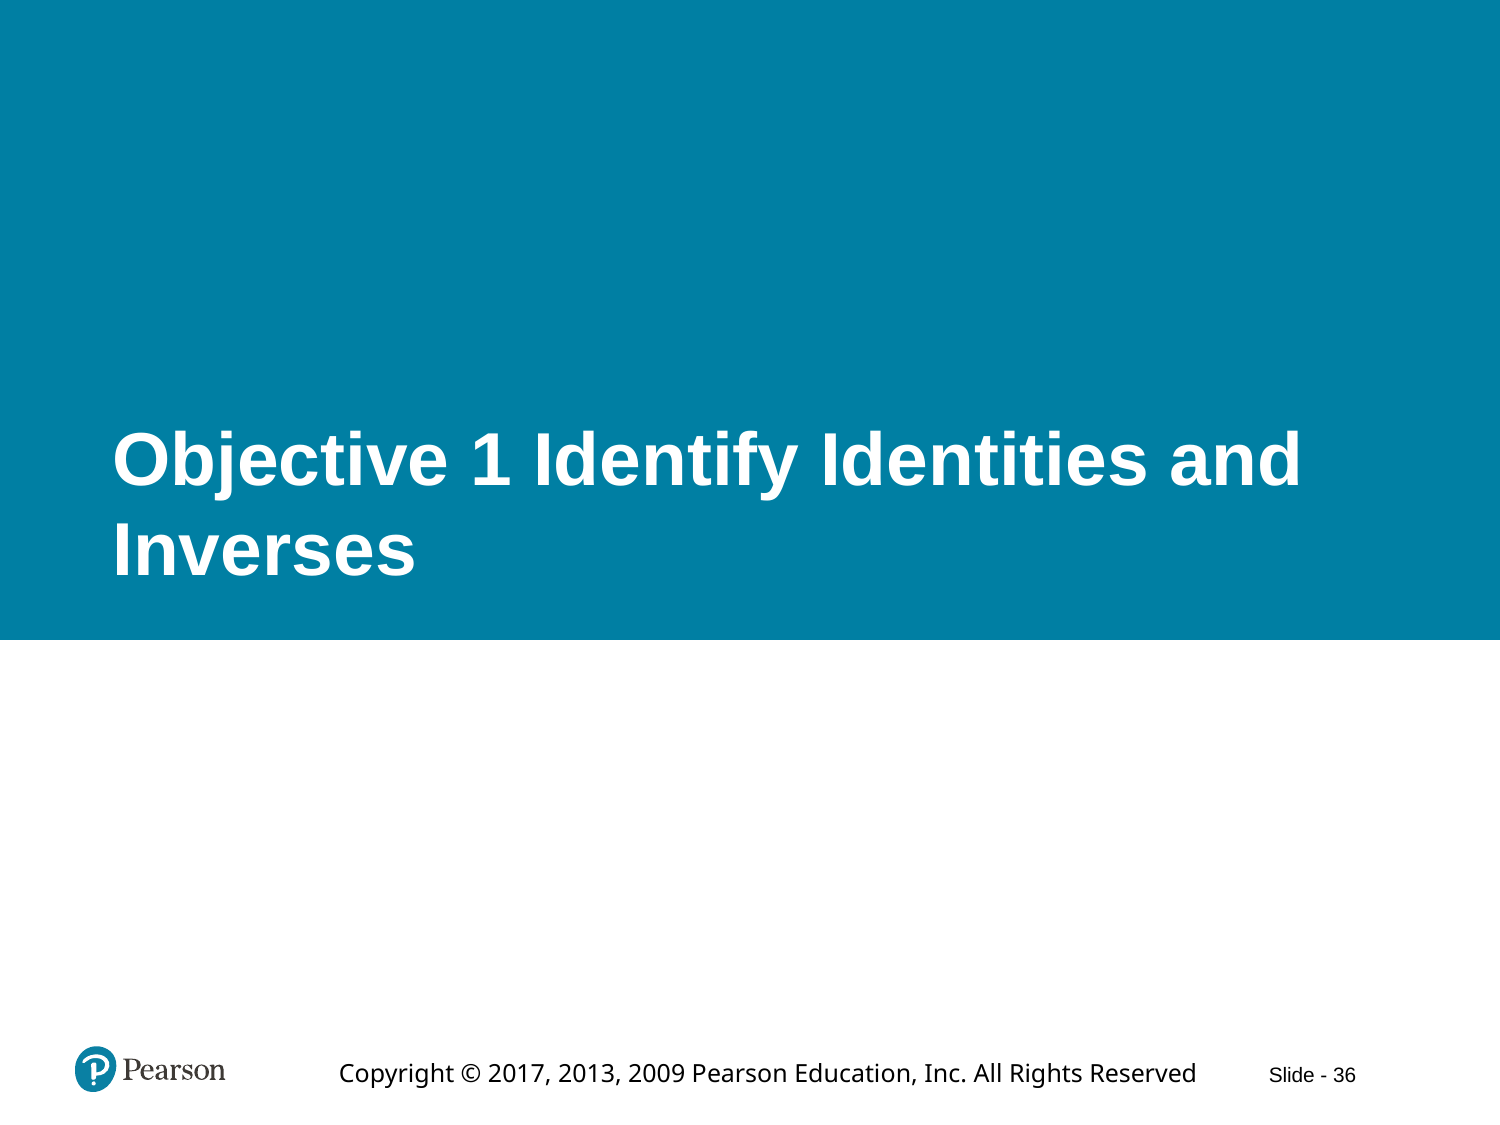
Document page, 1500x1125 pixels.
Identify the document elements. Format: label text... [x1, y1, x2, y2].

title Objective 1 Identify Identities and Inverses [112, 125, 1388, 591]
